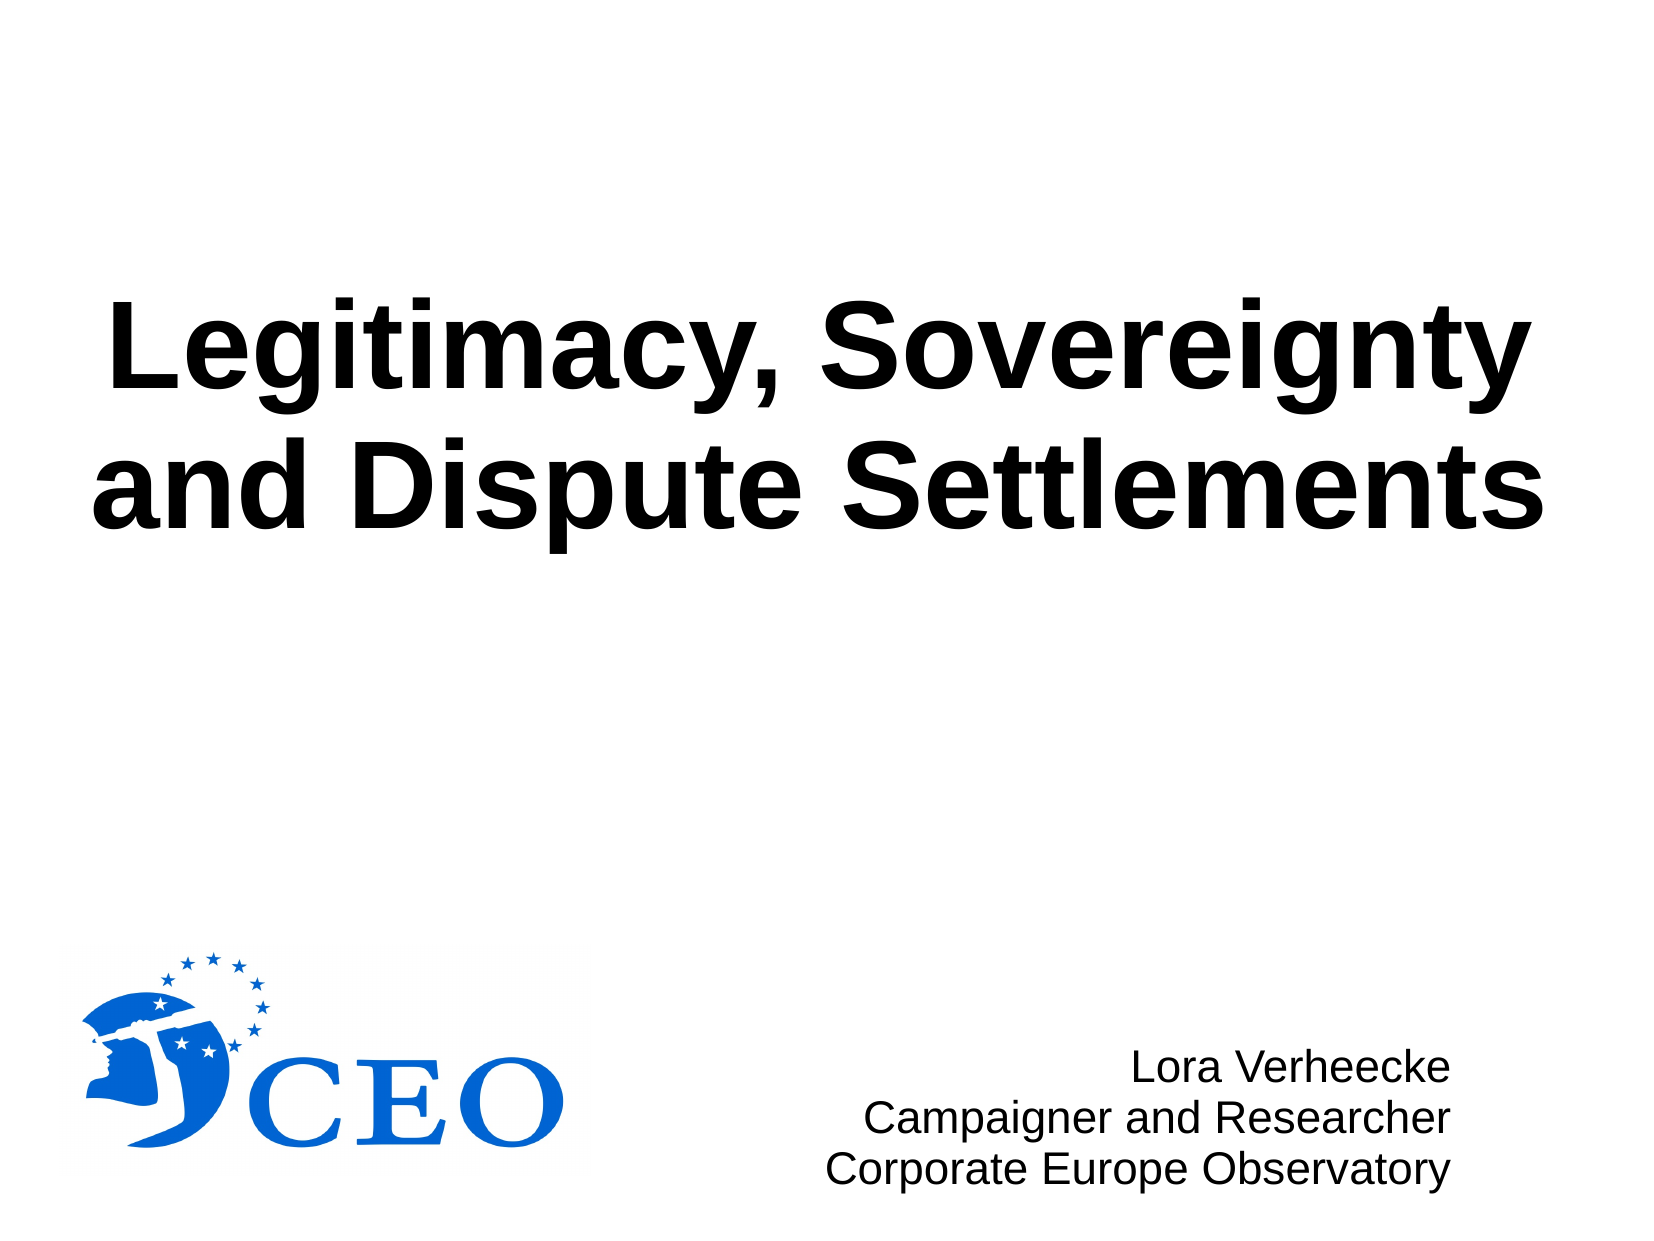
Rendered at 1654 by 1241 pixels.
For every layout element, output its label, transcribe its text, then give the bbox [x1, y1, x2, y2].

text_box Lora Verheecke Campaigner and Researcher Corporate Europe Observatory [797, 1033, 1565, 1203]
picture [59, 944, 591, 1176]
subtitle Legitimacy, Sovereignty and Dispute Settlements [52, 75, 1588, 755]
